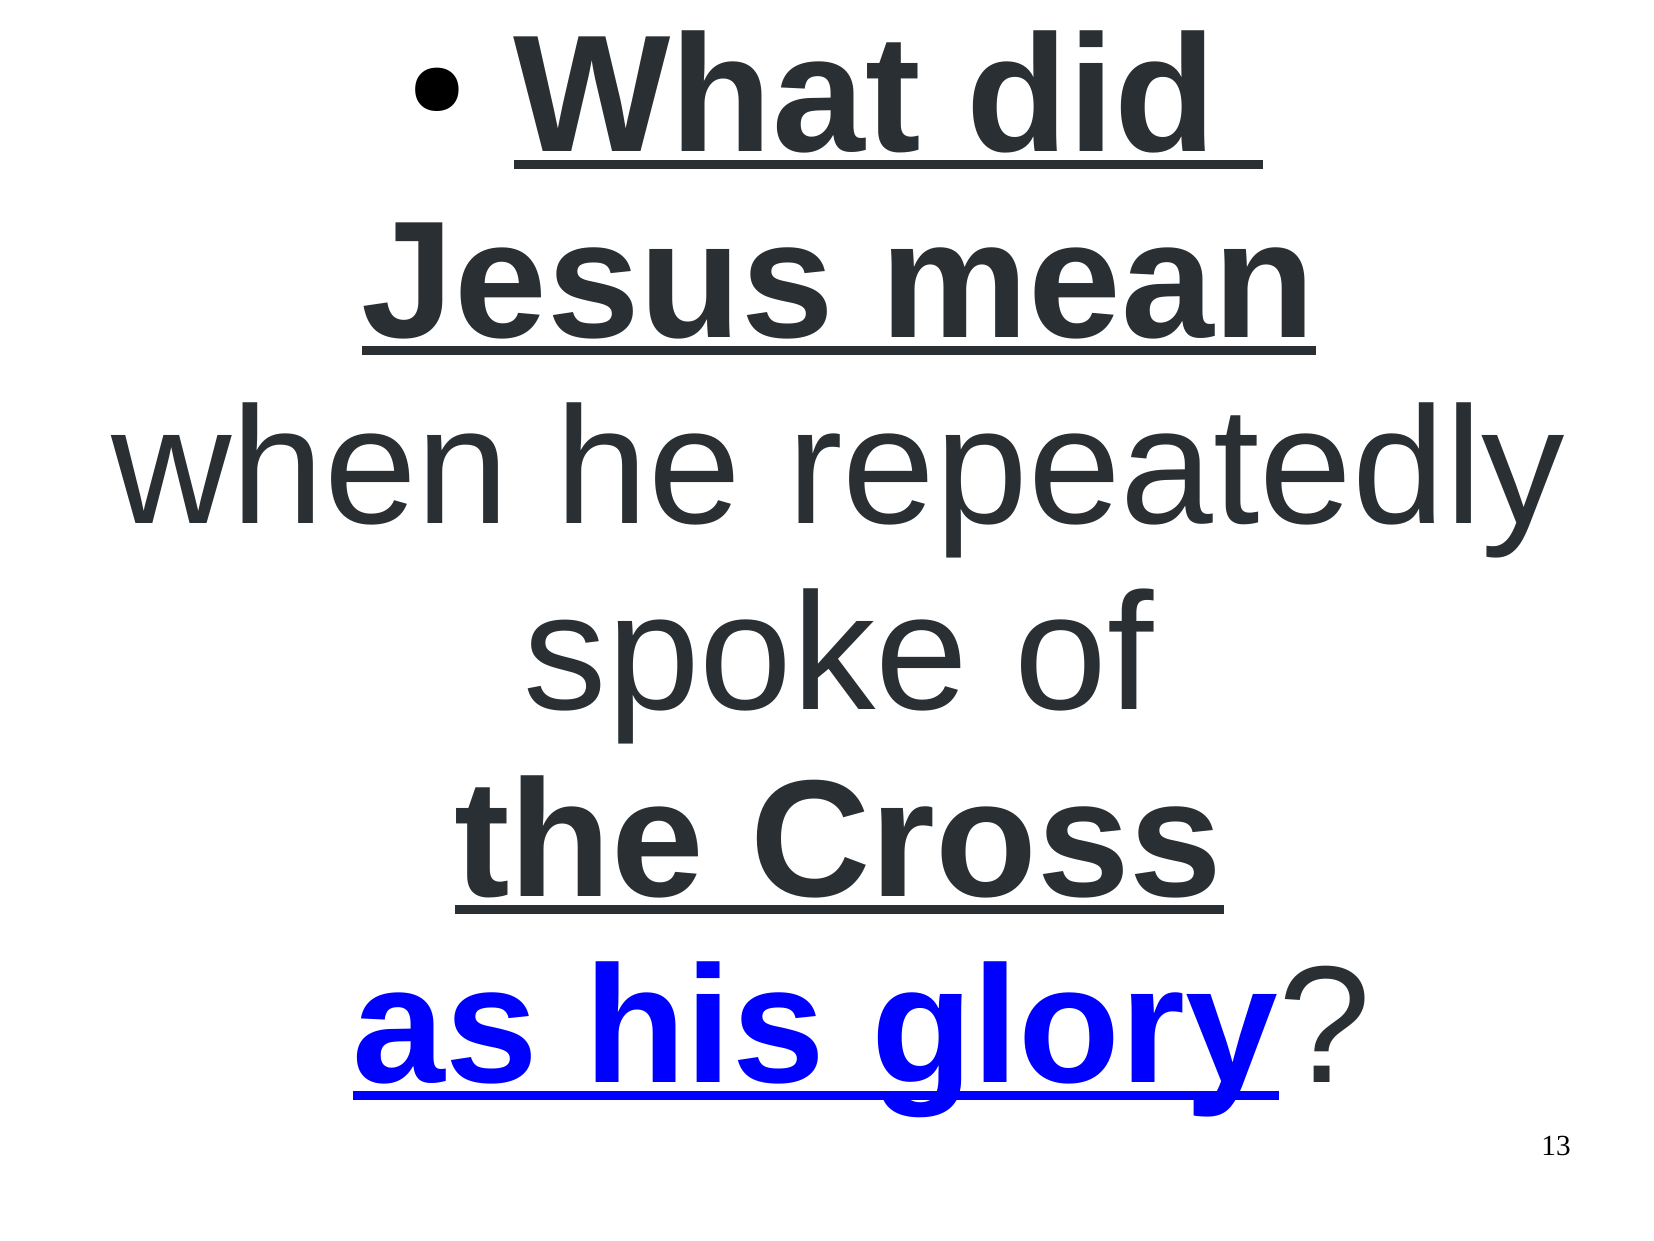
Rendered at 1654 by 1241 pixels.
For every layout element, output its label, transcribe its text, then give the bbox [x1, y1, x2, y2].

list What did Jesus mean when he repeatedly spoke of the Cross as his glory? [0, 0, 1654, 1241]
